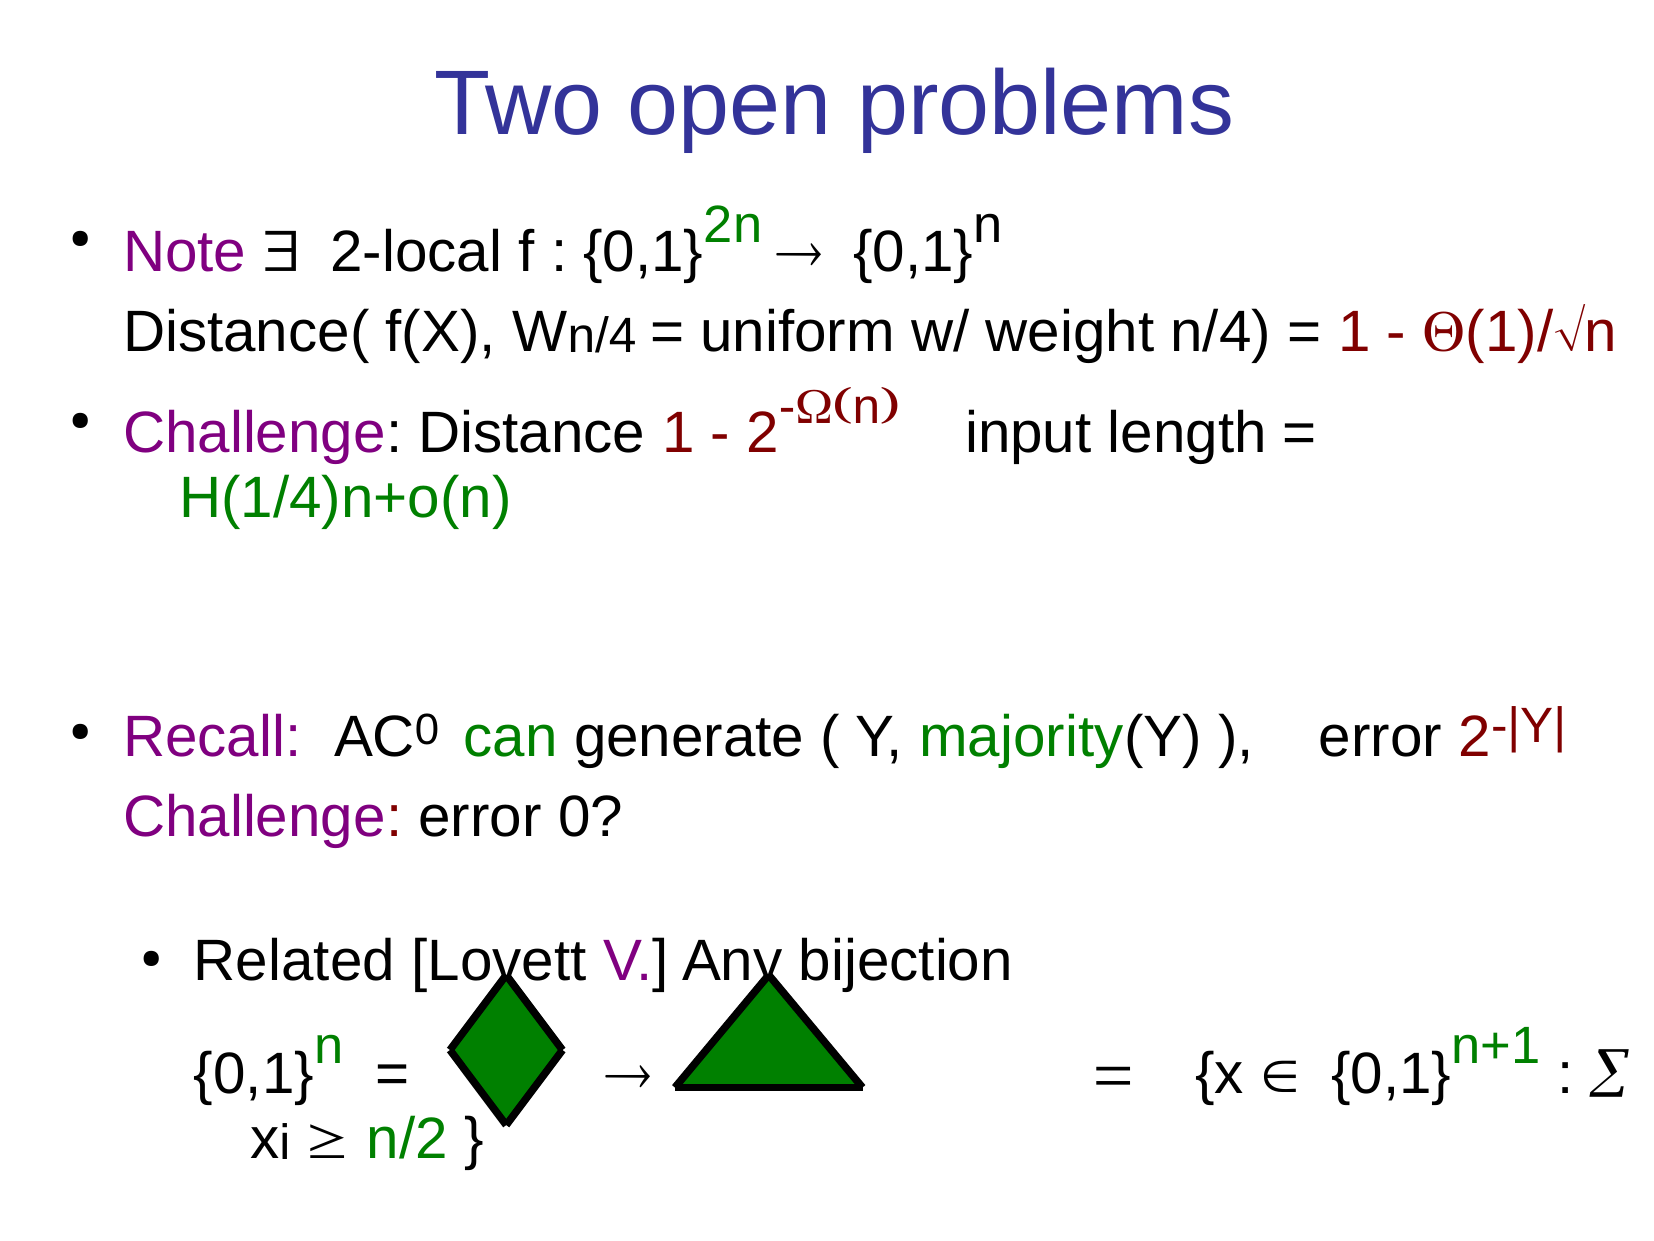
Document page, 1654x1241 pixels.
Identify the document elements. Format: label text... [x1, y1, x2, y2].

list Note  2-local f : {0,1}2n  {0,1}n Distance( f(X), Wn/4 = uniform w/ weight n/4) = 1 - Q(1)/n Challenge: Distance 1 - 2-(n) input length = H(1/4)n+o(n) Recall: AC0 can generate ( Y, majority(Y) ), error 2-|Y| Challenge: error 0? Related [Lovett V.] Any bijection {0,1}n =  = {x  {0,1}n+1 :  xi  n/2 } has large expected hamming distortion? (n even) [37, 187, 1654, 1203]
text_box [449, 975, 563, 1126]
text_box [674, 974, 863, 1088]
title Two open problems [131, 18, 1538, 188]
